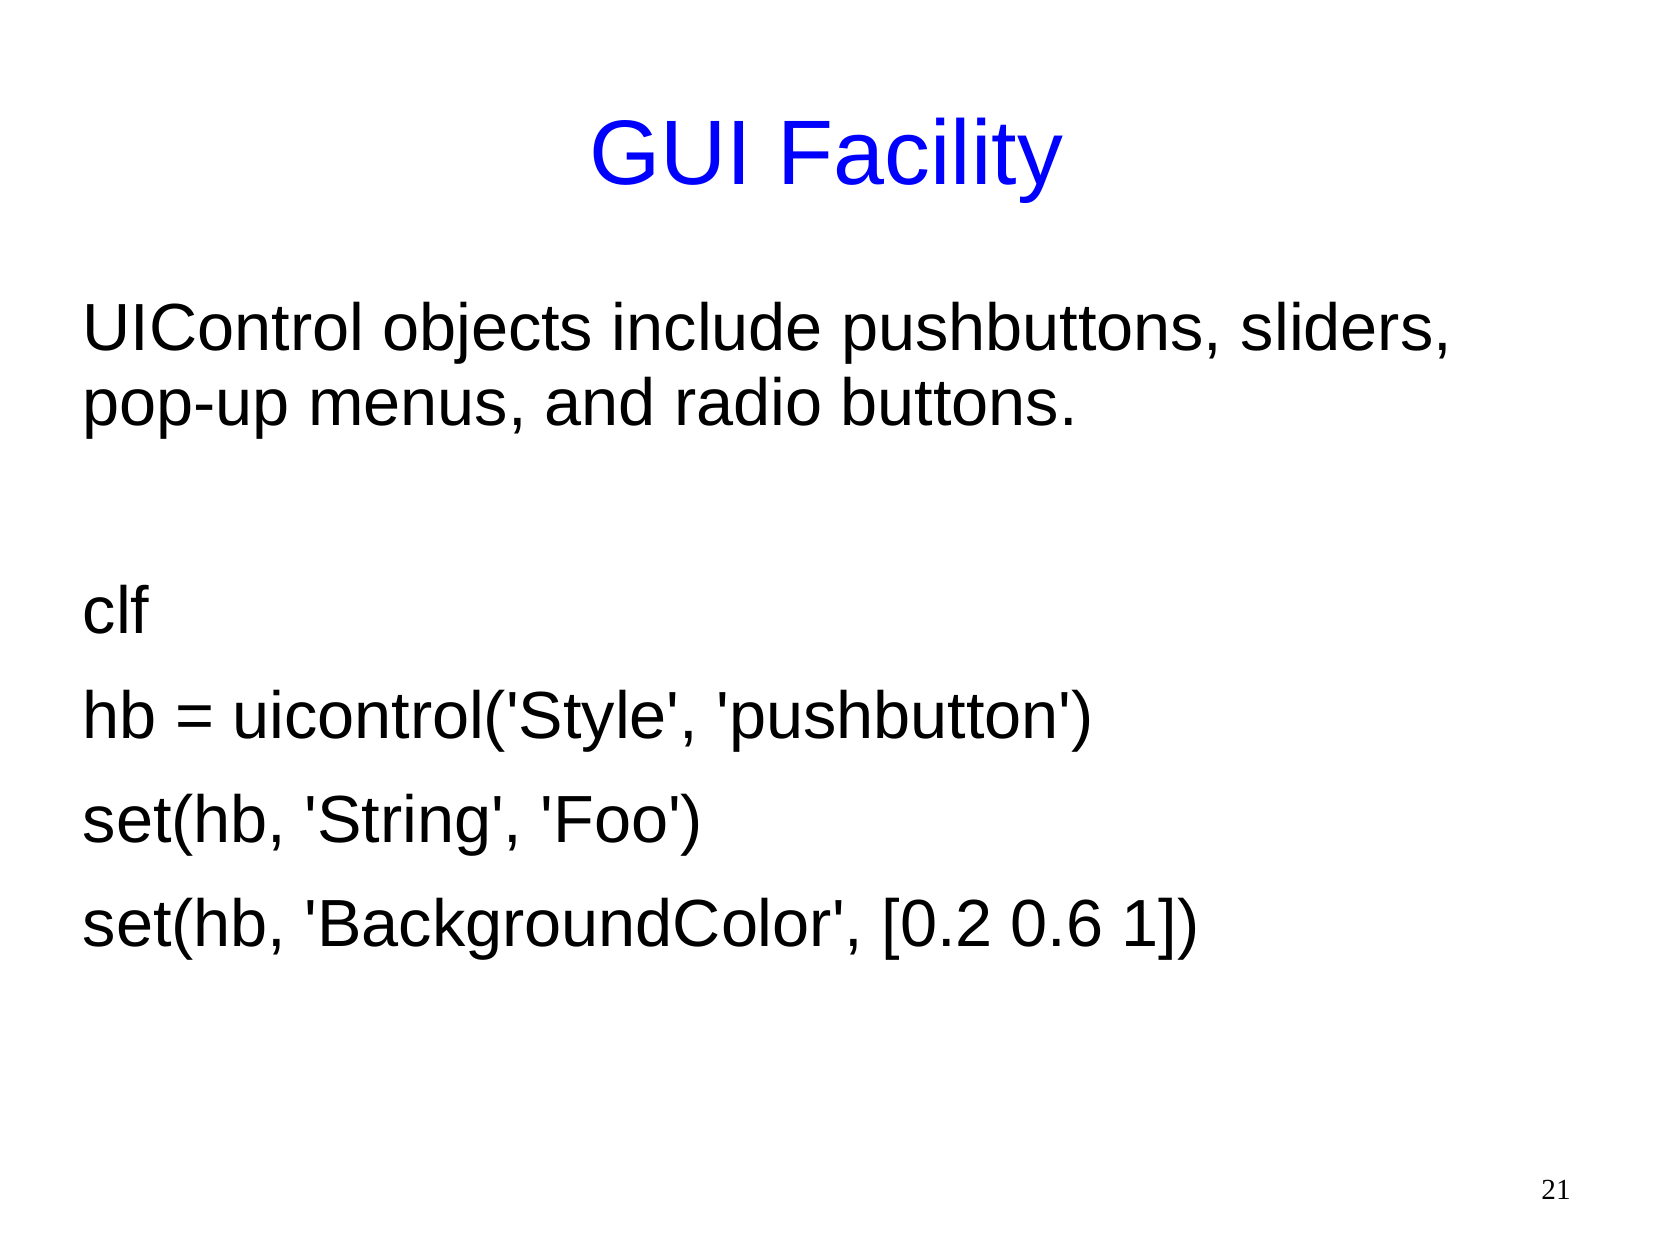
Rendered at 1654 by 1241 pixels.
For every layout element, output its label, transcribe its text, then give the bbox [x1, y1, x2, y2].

title GUI Facility [82, 56, 1571, 250]
list UIControl objects include pushbuttons, sliders, pop-up menus, and radio buttons. clf hb = uicontrol('Style', 'pushbutton') set(hb, 'String', 'Foo') set(hb, 'BackgroundColor', [0.2 0.6 1]) [82, 290, 1571, 1094]
